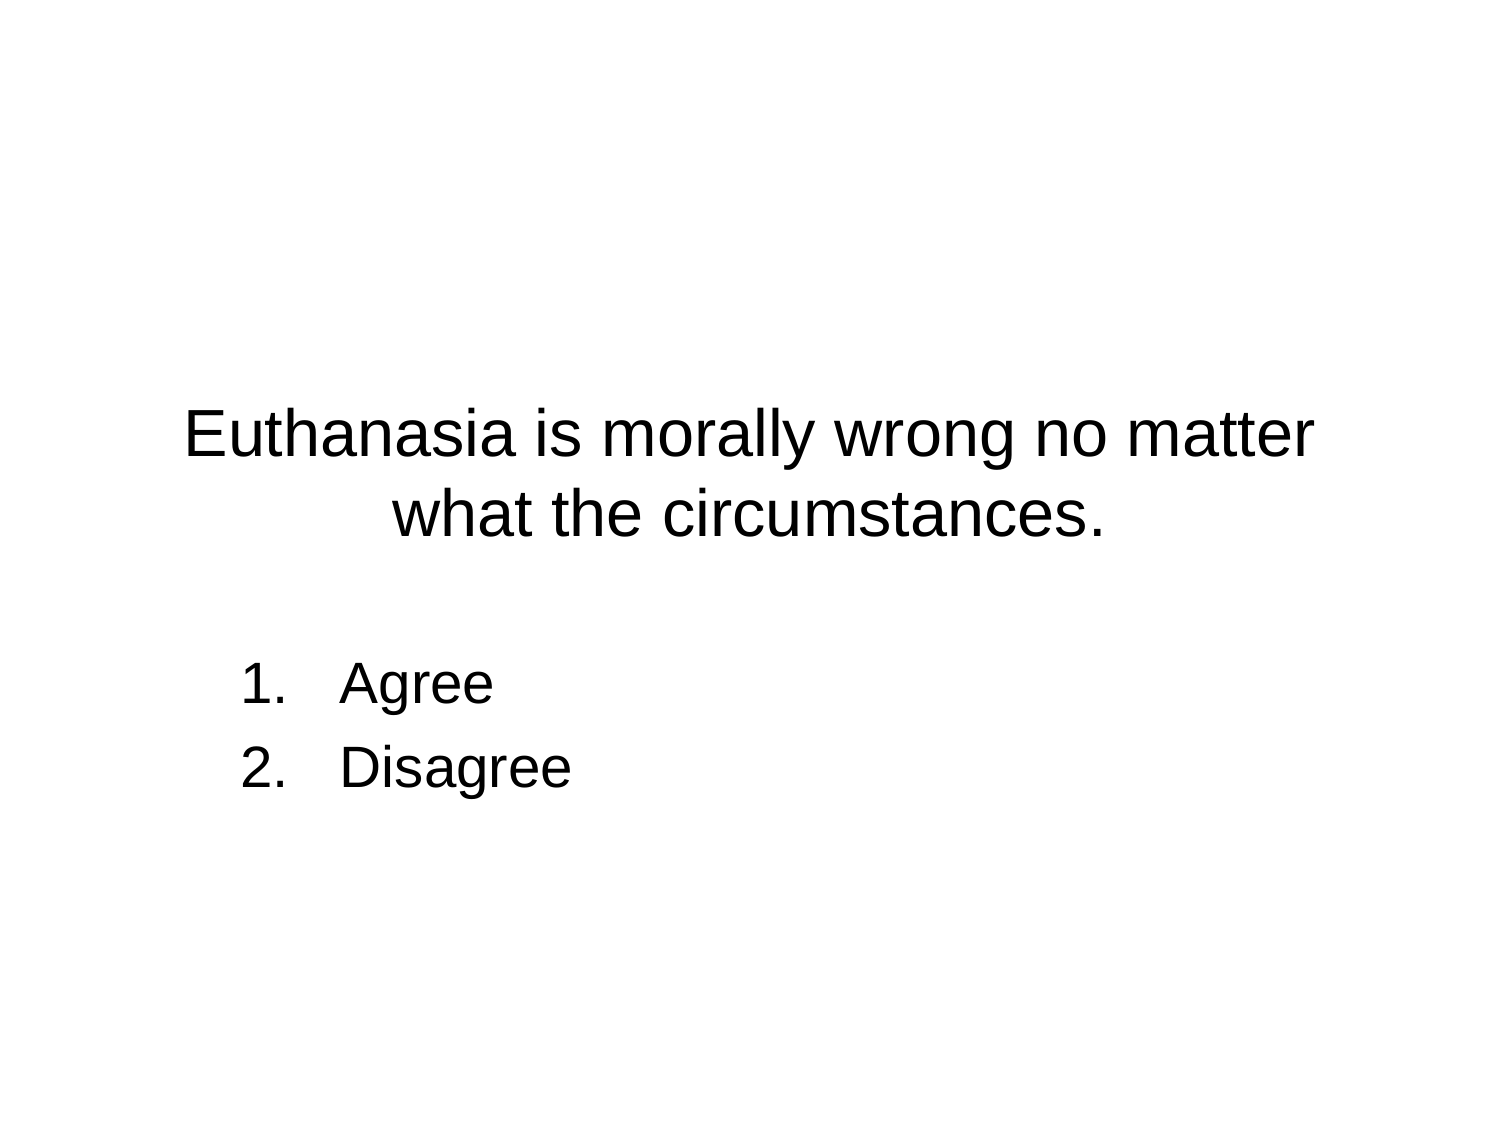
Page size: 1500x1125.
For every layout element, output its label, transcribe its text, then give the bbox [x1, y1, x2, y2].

title Euthanasia is morally wrong no matter what the circumstances. [112, 349, 1388, 591]
subtitle Agree Disagree [225, 637, 1276, 925]
